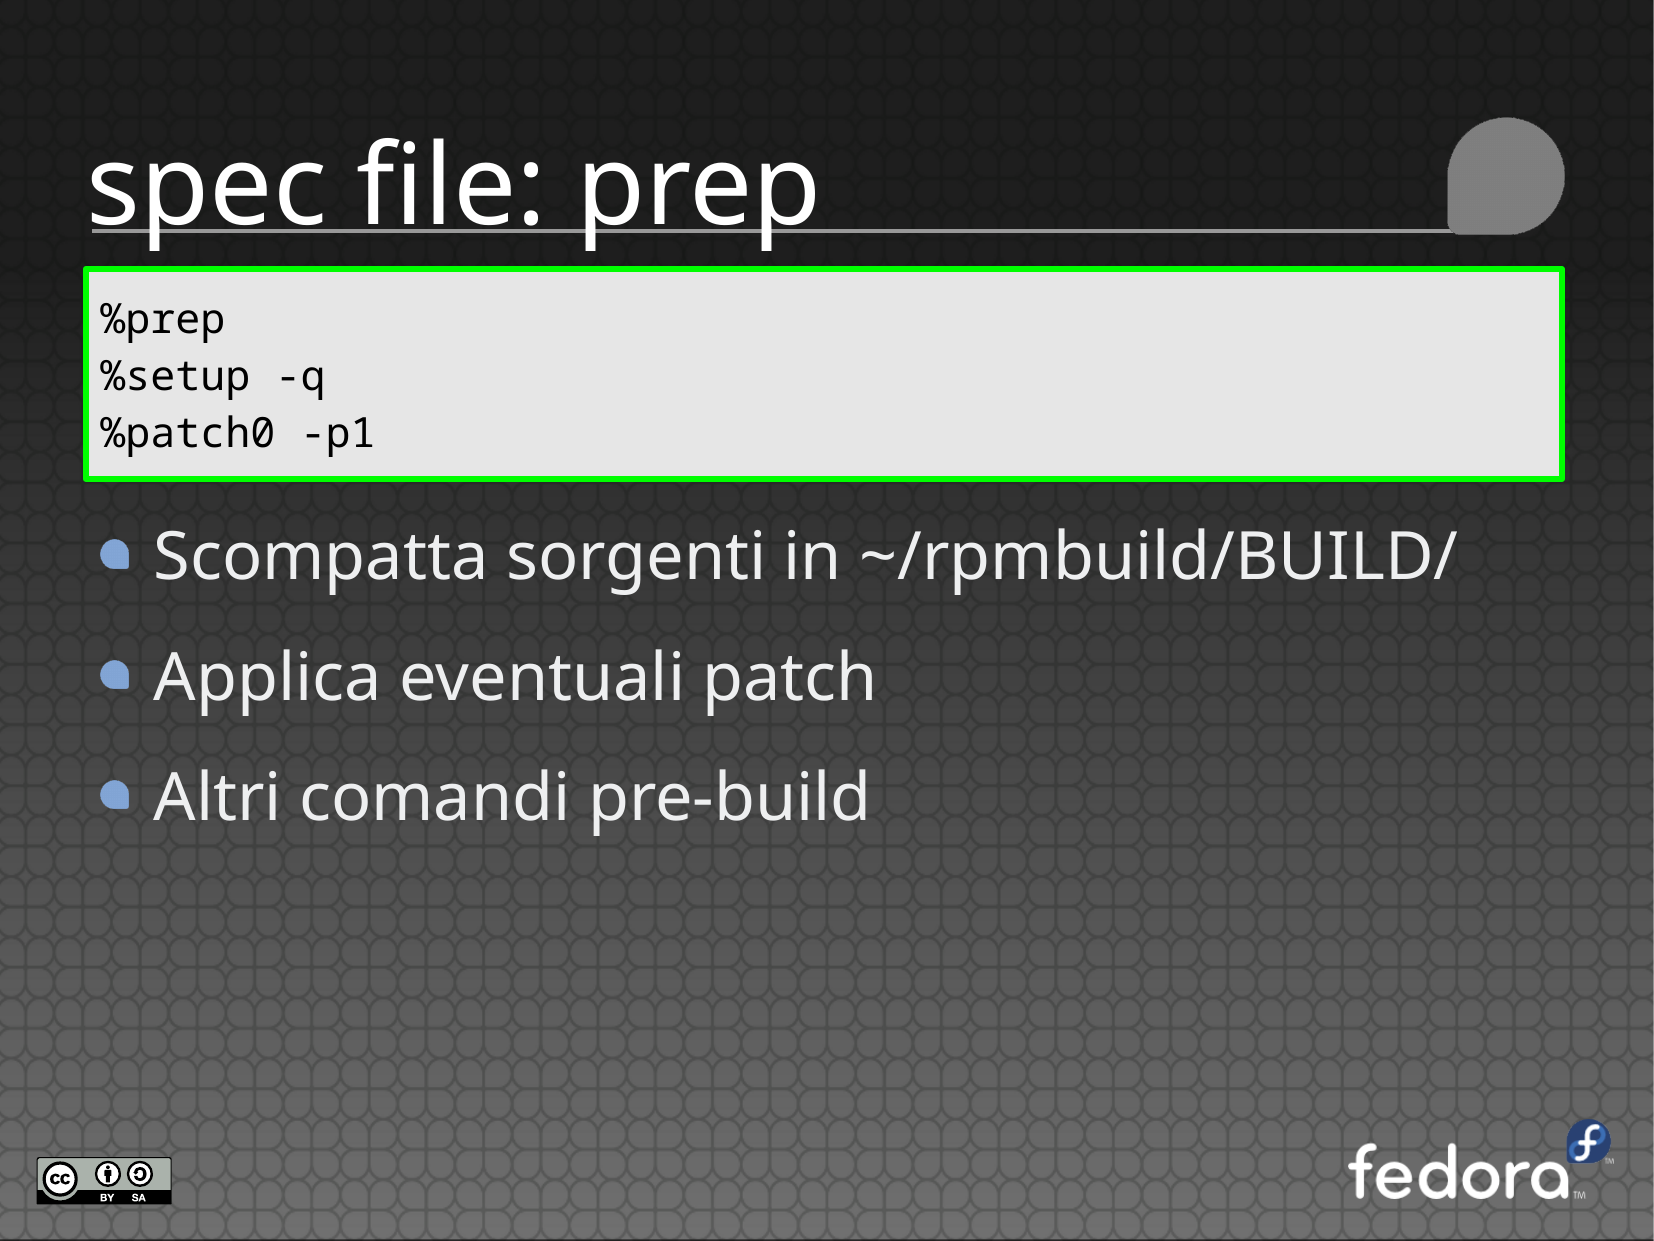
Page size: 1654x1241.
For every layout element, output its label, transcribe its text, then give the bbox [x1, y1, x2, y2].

title spec file: prep [86, 110, 1576, 251]
list Scompatta sorgenti in ~/rpmbuild/BUILD/ Applica eventuali patch Altri comandi pre-build [82, 508, 1571, 802]
text_box %prep %setup -q %patch0 -p1 [85, 268, 1563, 454]
picture [0, 0, 1654, 1241]
